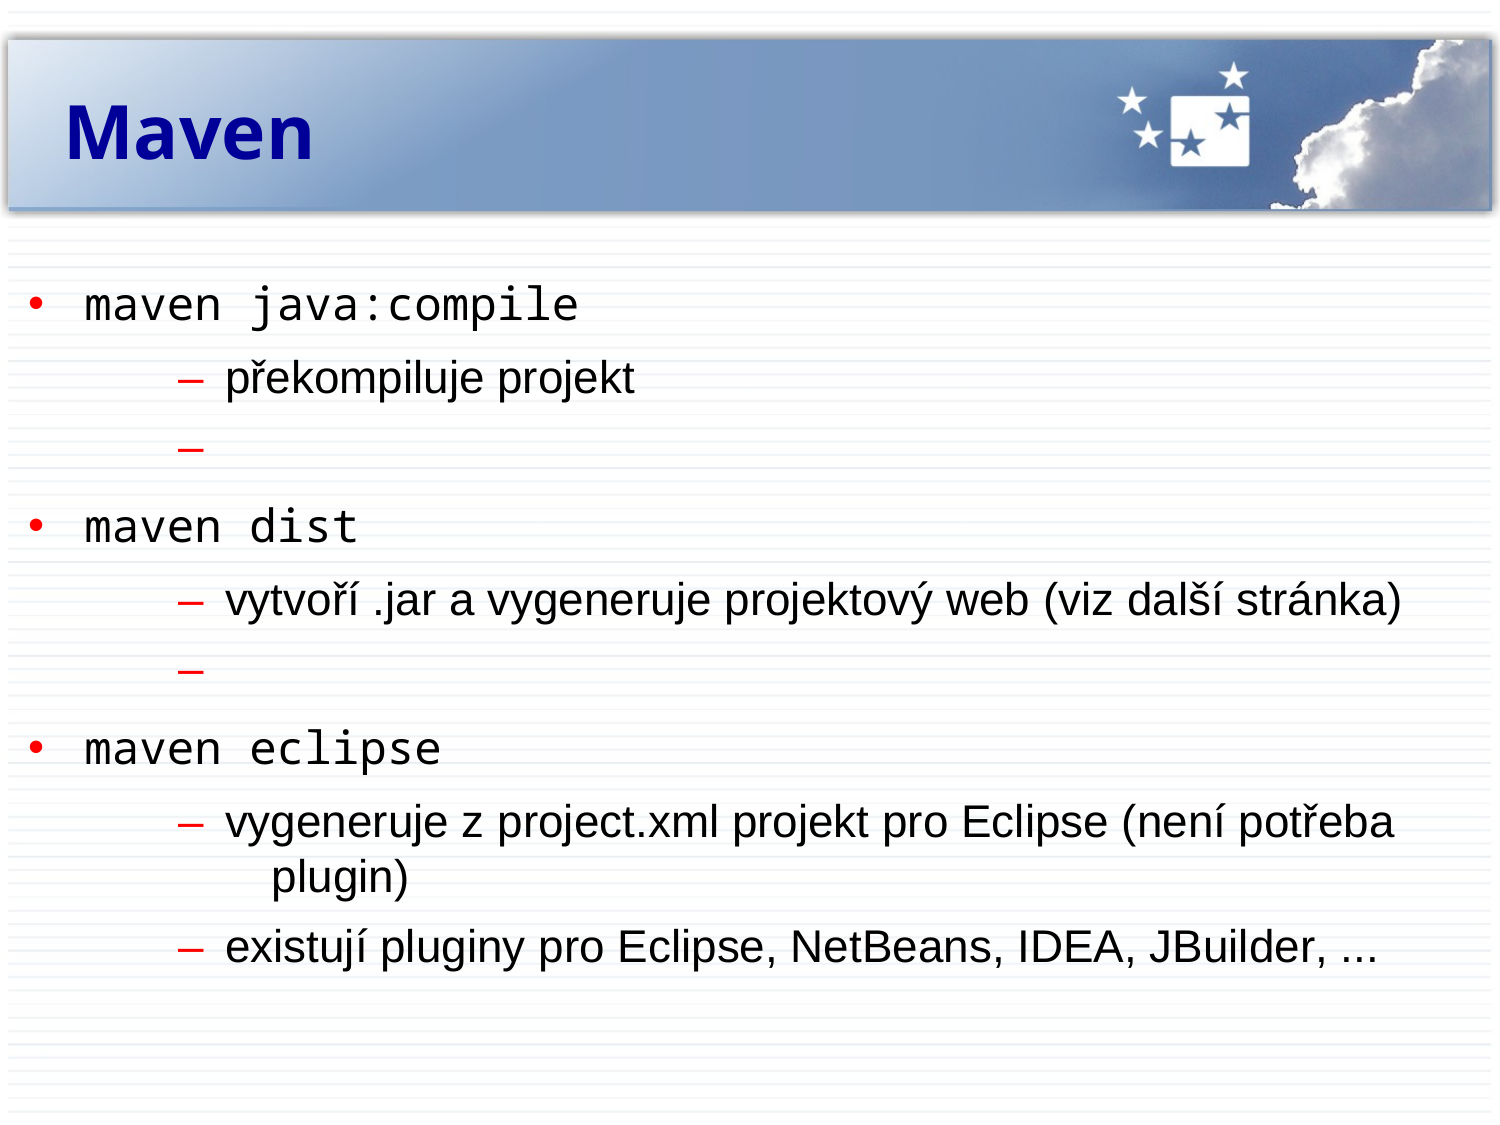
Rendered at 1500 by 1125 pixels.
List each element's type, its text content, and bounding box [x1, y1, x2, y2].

title Maven [63, 26, 1414, 229]
list maven java:compile překompiluje projekt maven dist vytvoří .jar a vygeneruje projektový web (viz další stránka) maven eclipse vygeneruje z project.xml projekt pro Eclipse (není potřeba plugin) existují pluginy pro Eclipse, NetBeans, IDEA, JBuilder, ... [28, 266, 1480, 1096]
picture [0, 0, 1500, 1125]
